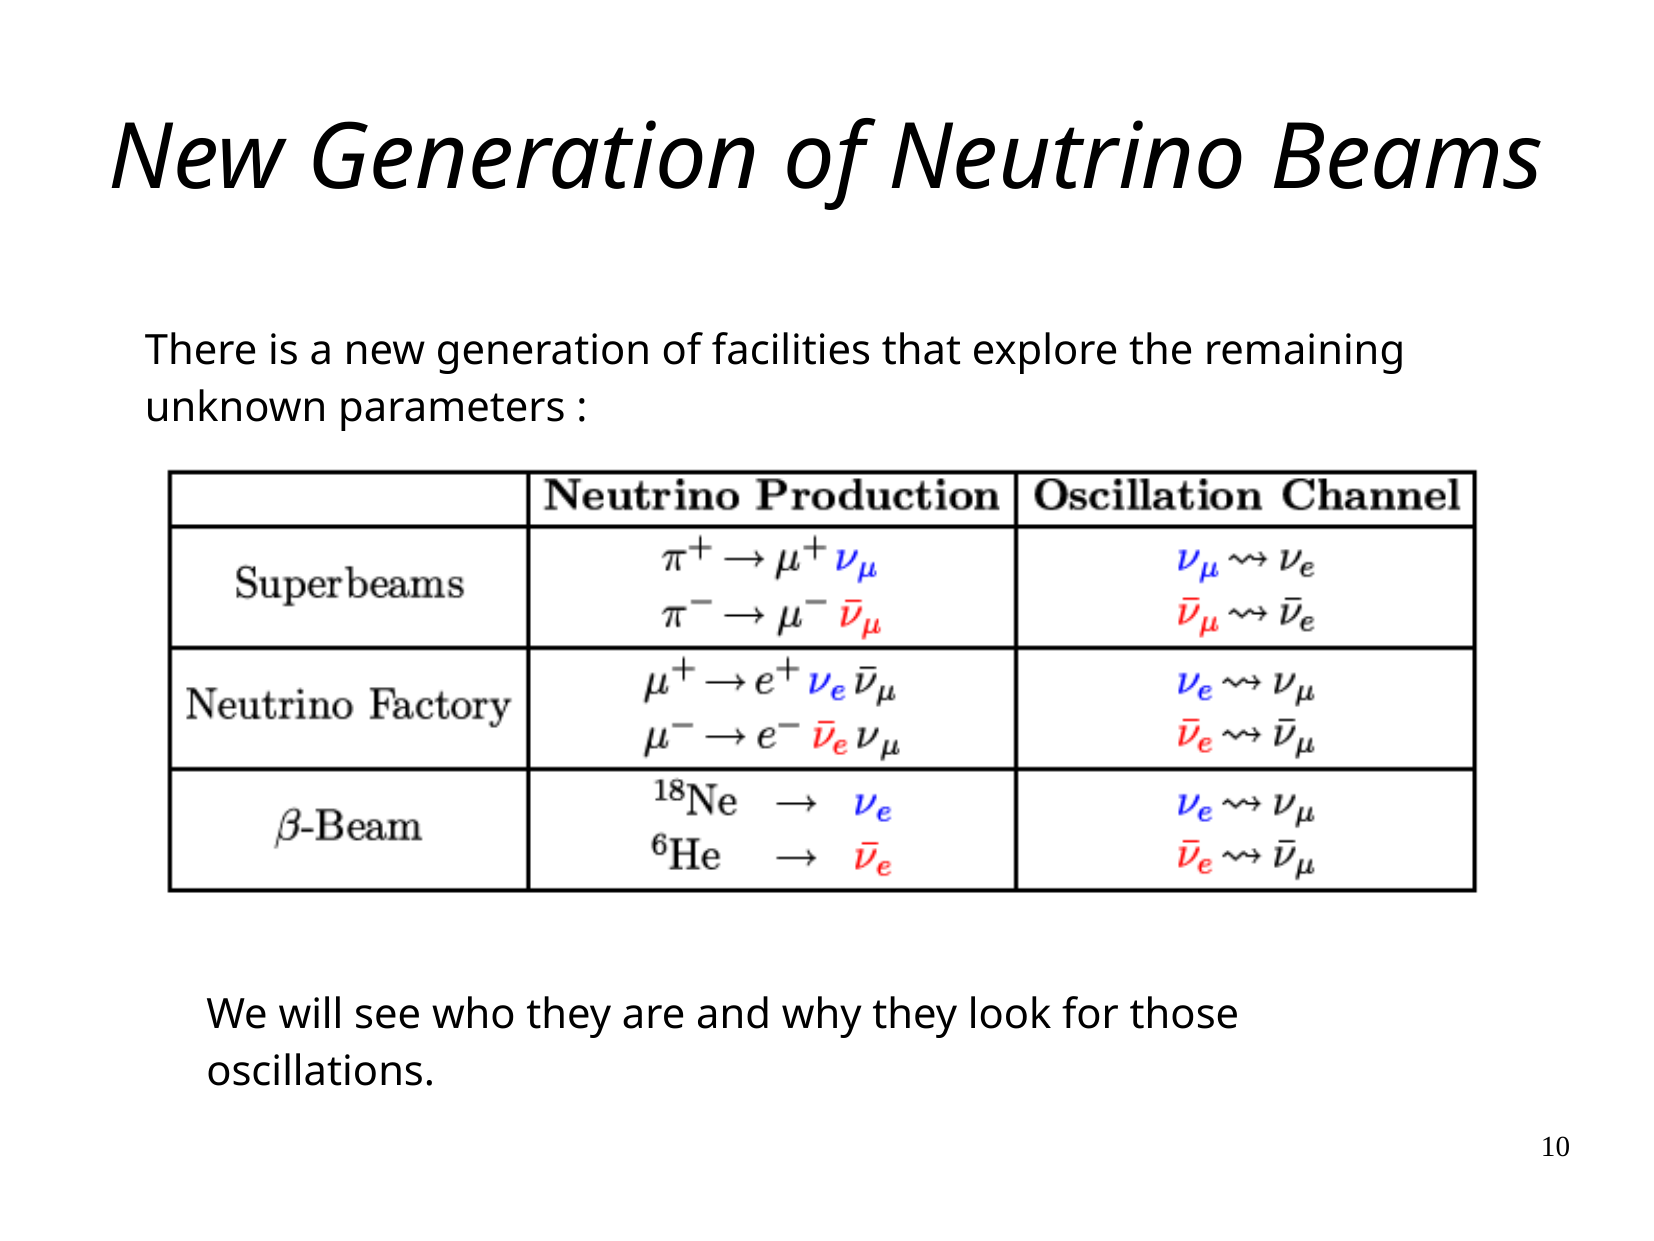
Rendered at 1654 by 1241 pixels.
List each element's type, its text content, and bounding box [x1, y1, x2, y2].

text_box There is a new generation of facilities that explore the remaining unknown parameters : [130, 311, 1498, 427]
text_box We will see who they are and why they look for those oscillations. [191, 976, 1437, 1042]
title New Generation of Neutrino Beams [82, 56, 1571, 250]
picture [160, 454, 1496, 916]
